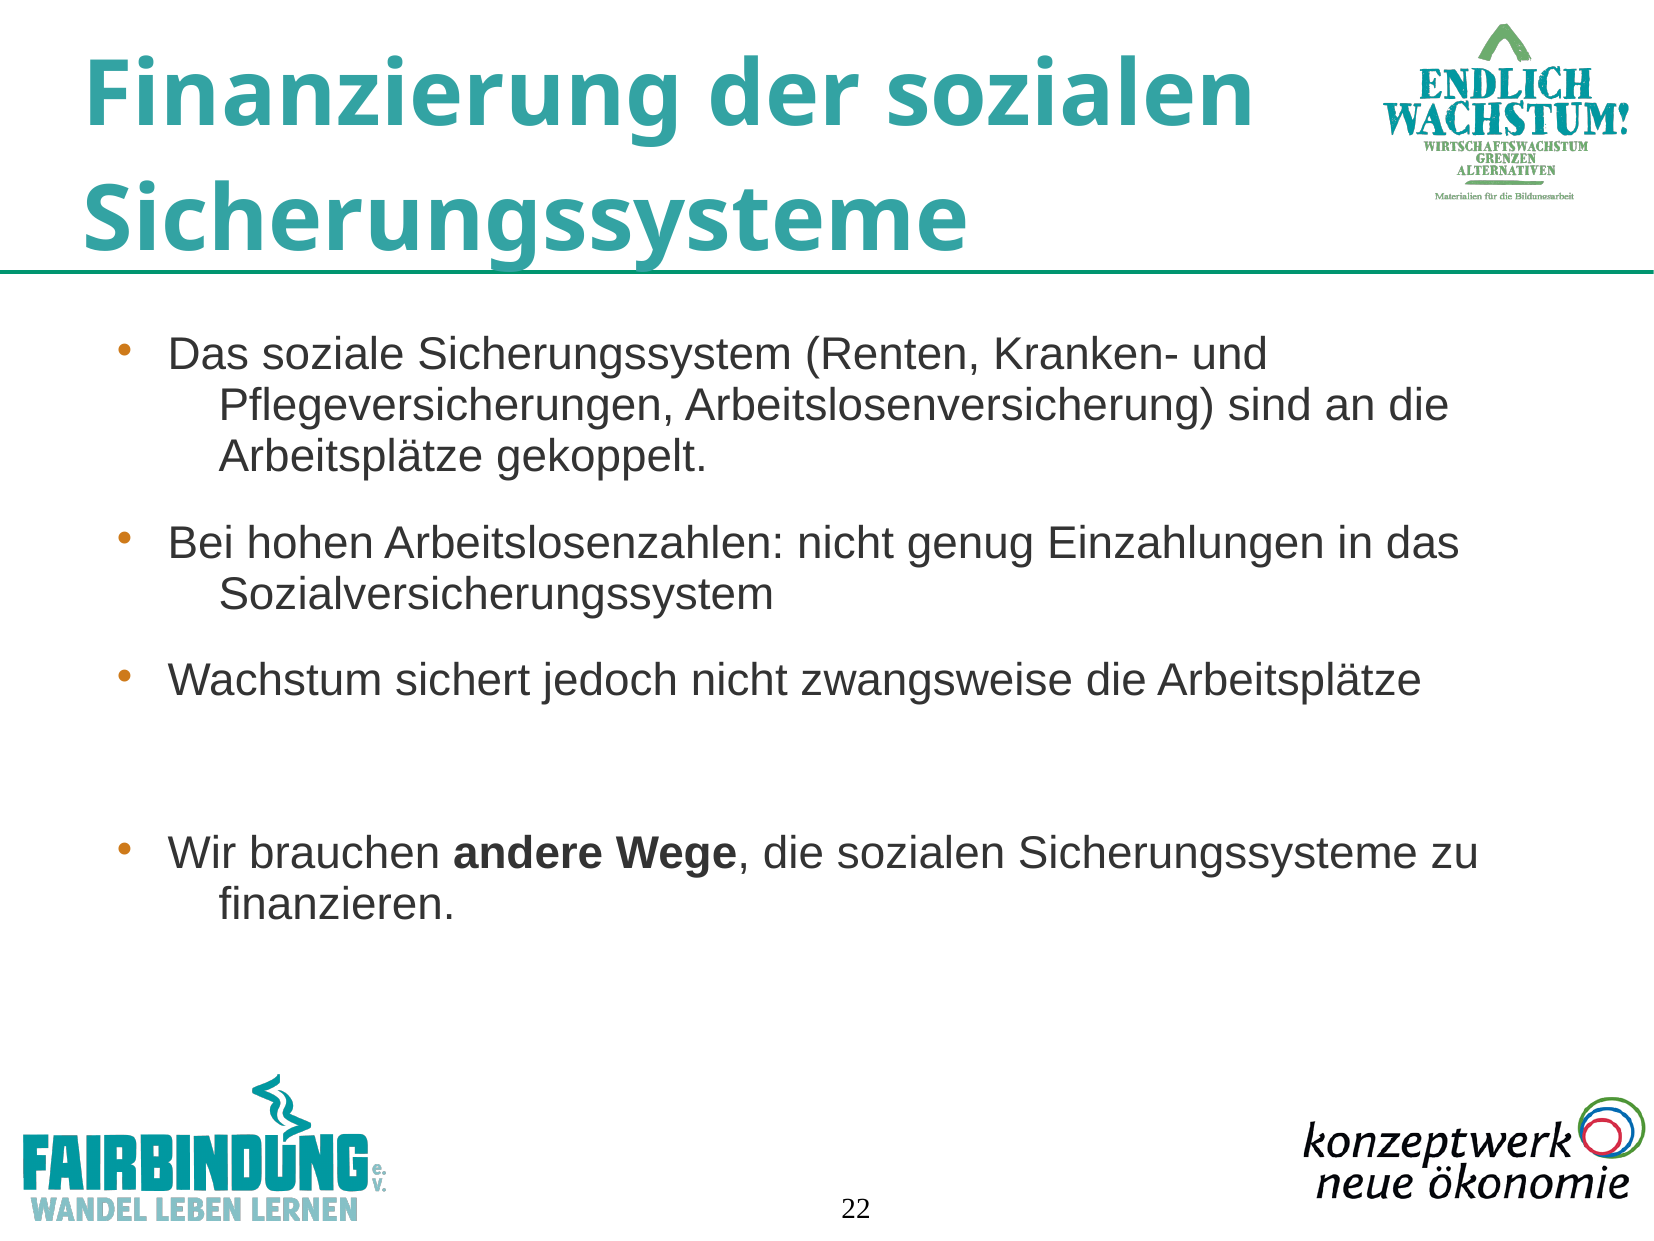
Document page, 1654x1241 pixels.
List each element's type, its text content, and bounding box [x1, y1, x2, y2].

title Finanzierung der sozialen Sicherungssysteme [82, 49, 1571, 257]
text_box Das soziale Sicherungssystem (Renten, Kranken- und Pflegeversicherungen, Arbeitslosenversicherung) sind an die Arbeitsplätze gekoppelt. Bei hohen Arbeitslosenzahlen: nicht genug Einzahlungen in das Sozialversicherungssystem Wachstum sichert jedoch nicht zwangsweise die Arbeitsplätze Wir brauchen andere Wege, die sozialen Sicherungssysteme zu finanzieren. [82, 324, 1571, 1203]
picture [23, 1074, 386, 1221]
picture [1291, 1081, 1654, 1235]
picture [1382, 23, 1630, 201]
